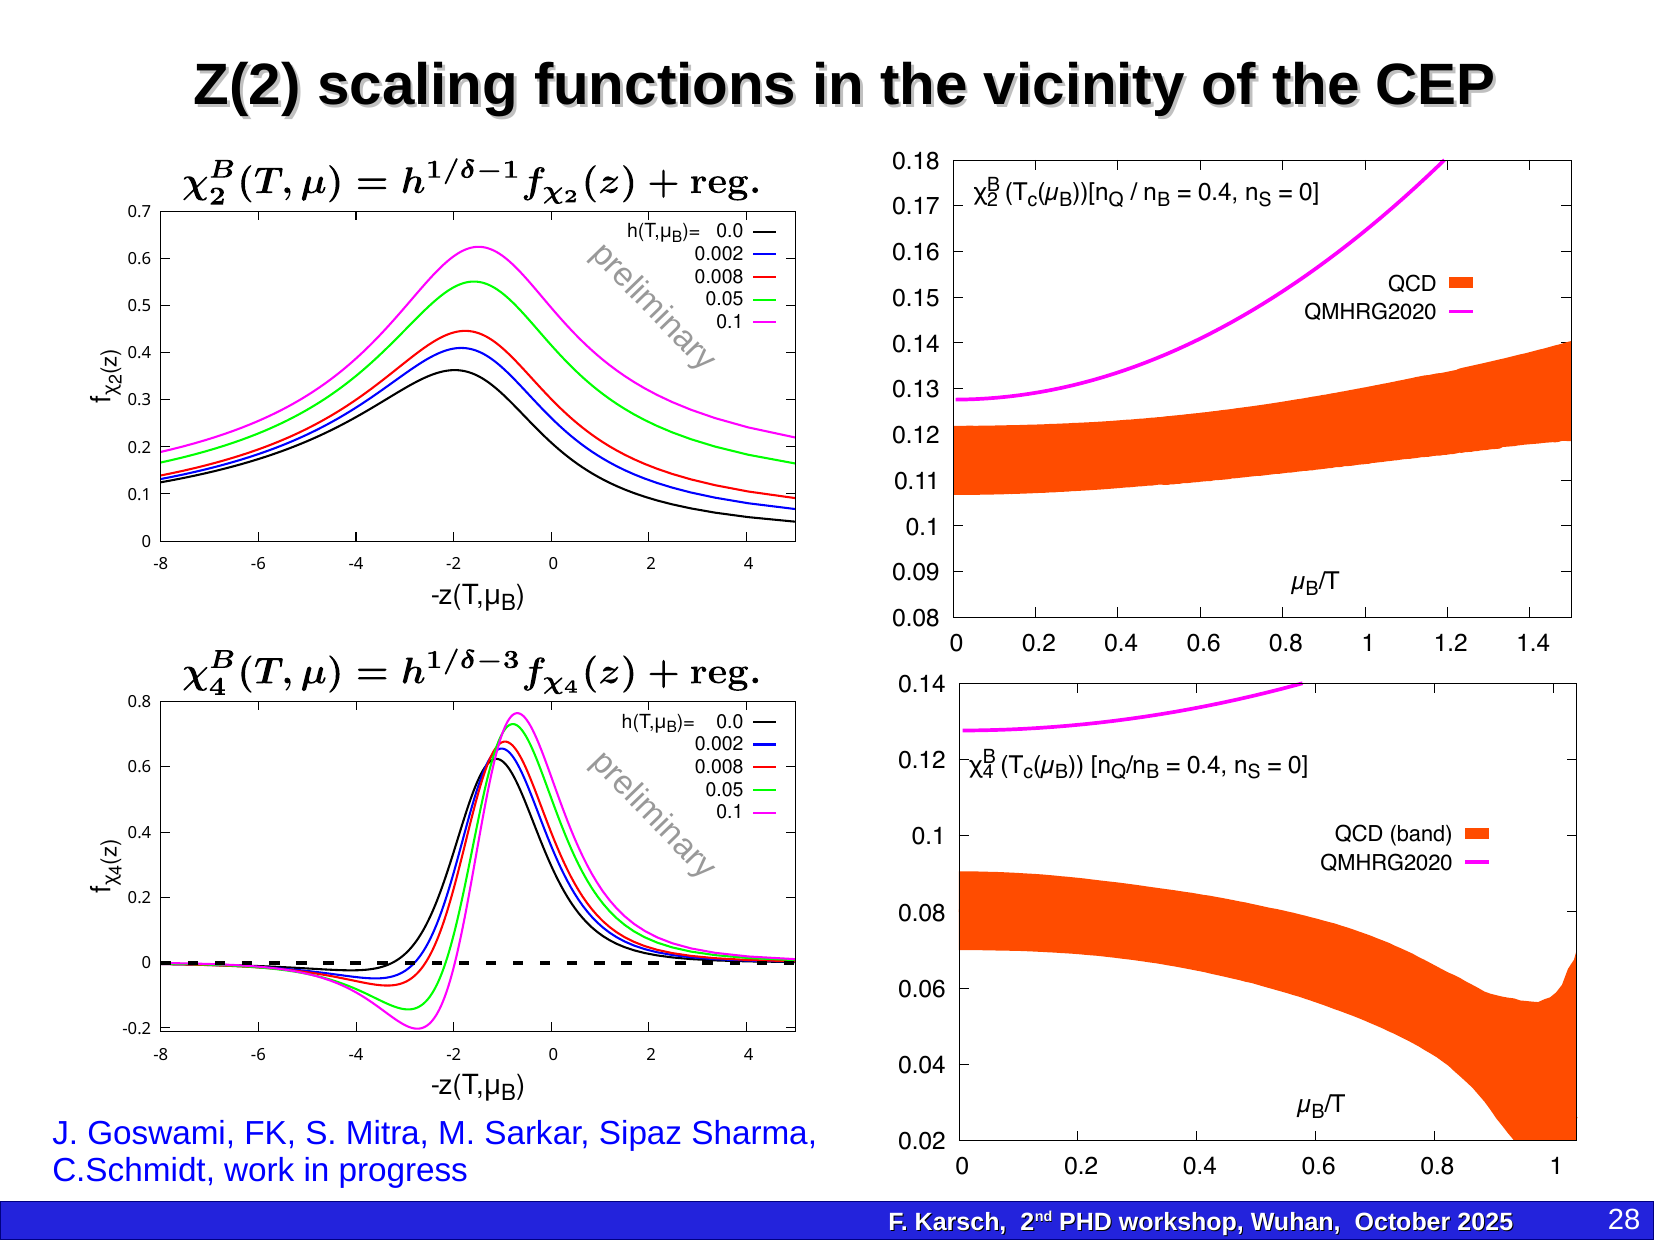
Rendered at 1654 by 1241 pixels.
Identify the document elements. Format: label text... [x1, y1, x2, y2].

text_box [183, 158, 759, 205]
text_box preliminary [569, 218, 740, 394]
text_box [183, 648, 759, 695]
picture [75, 134, 1619, 1191]
picture [75, 677, 826, 1107]
text_box J. Goswami, FK, S. Mitra, M. Sarkar, Sipaz Sharma, C.Schmidt, work in progress [37, 1107, 842, 1197]
text_box preliminary [569, 726, 740, 902]
text_box Z(2) scaling functions in the vicinity of the CEP [0, 44, 1510, 151]
